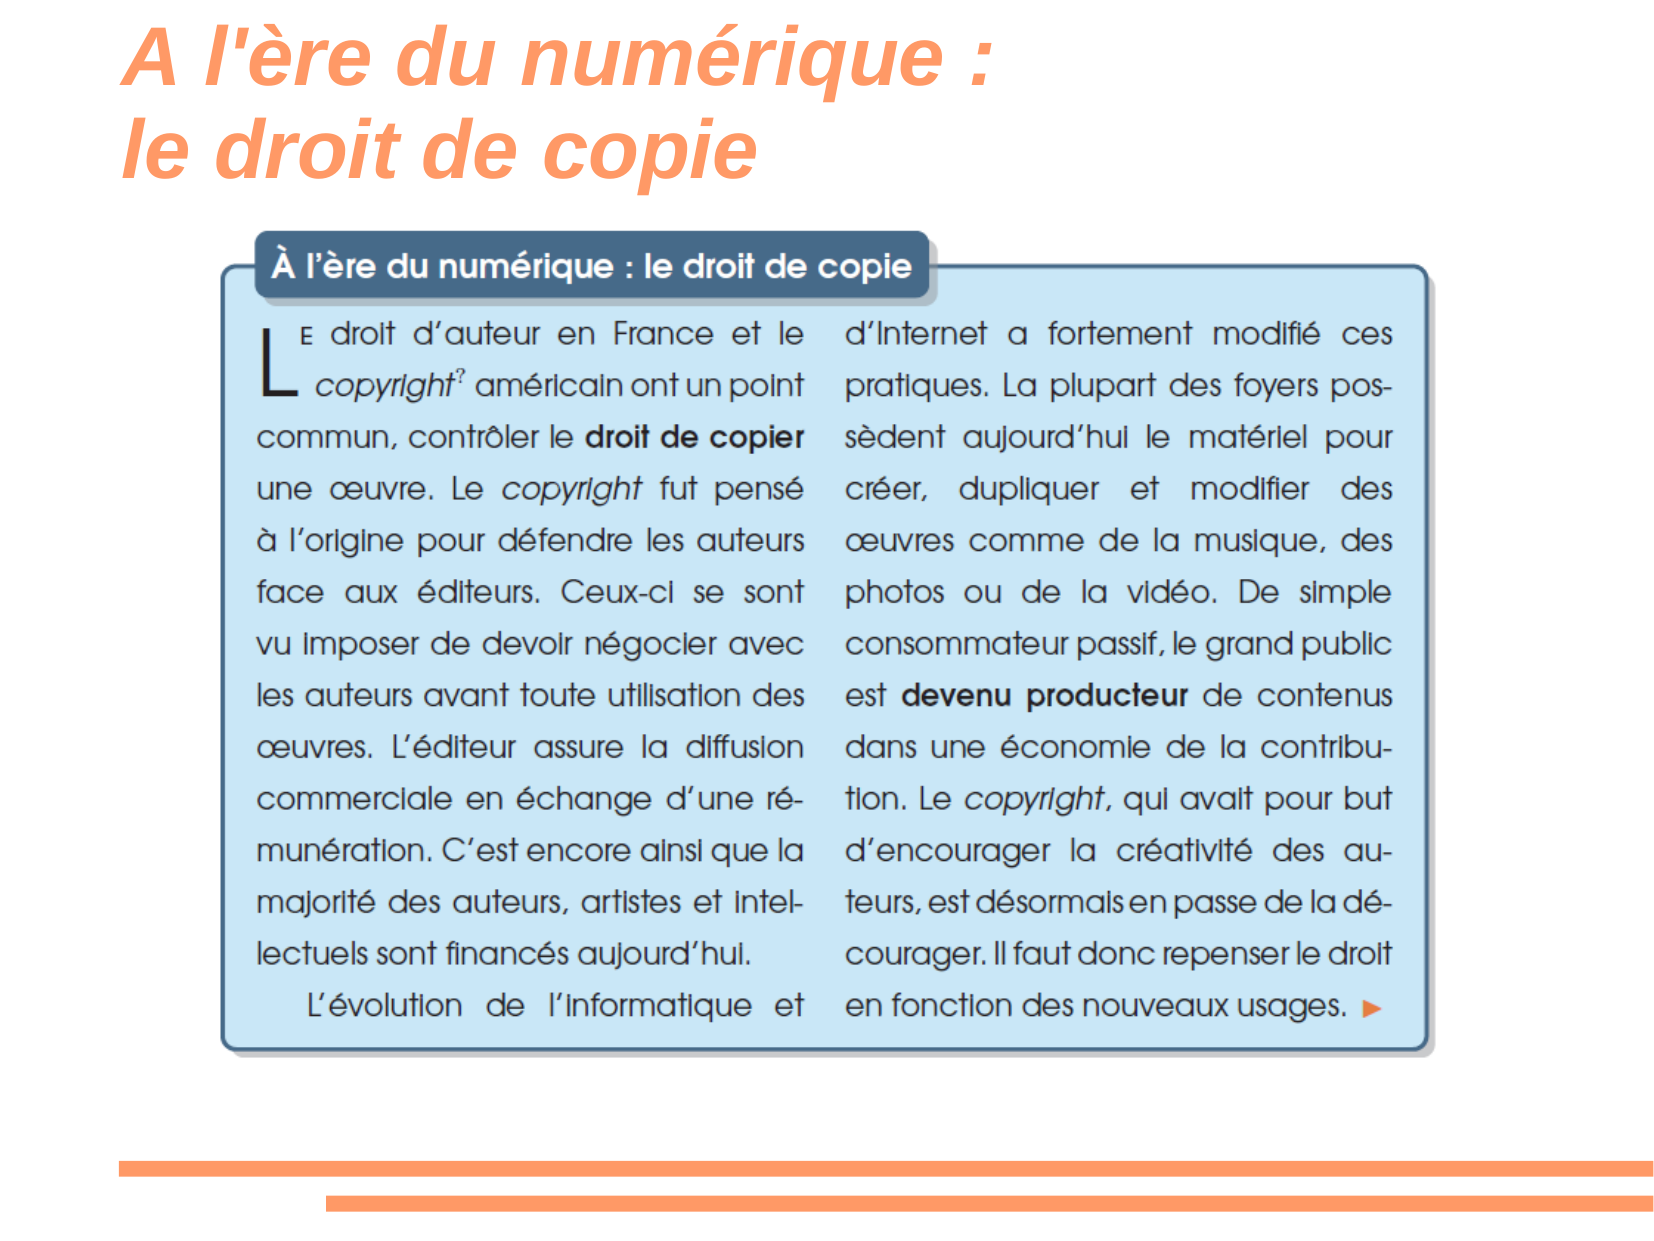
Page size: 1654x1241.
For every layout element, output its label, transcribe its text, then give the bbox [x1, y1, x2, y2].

title A l'ère du numérique : le droit de copie [121, 10, 1534, 290]
picture [206, 206, 1452, 1077]
